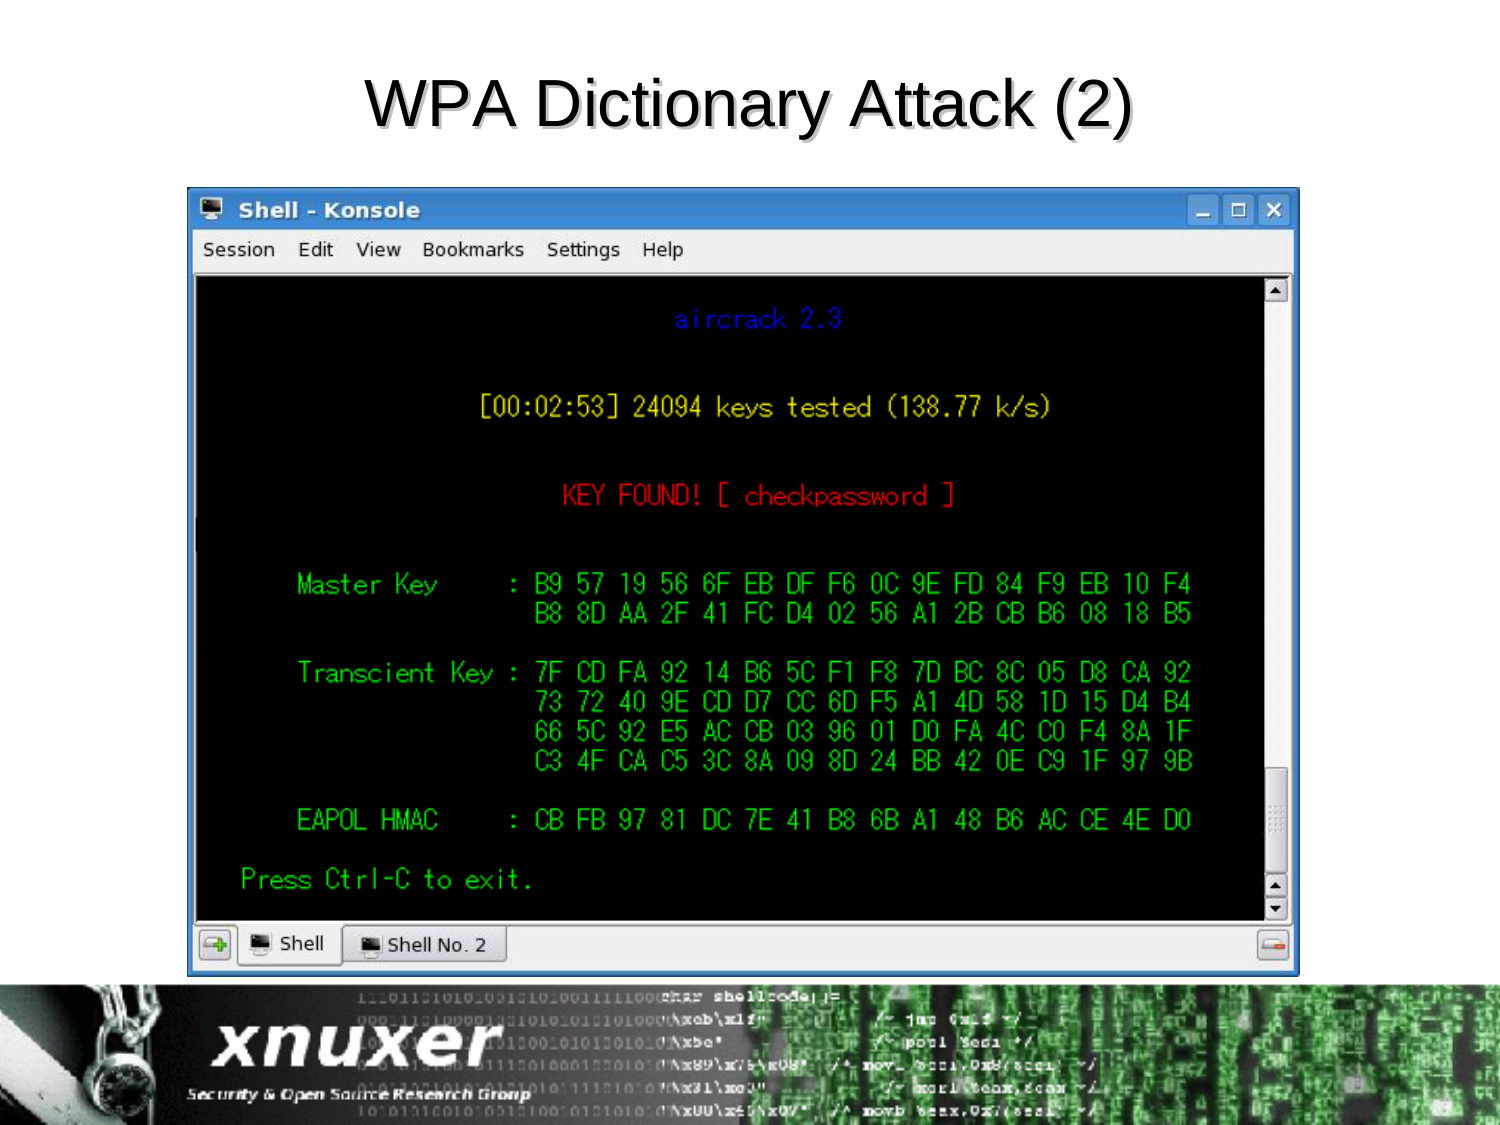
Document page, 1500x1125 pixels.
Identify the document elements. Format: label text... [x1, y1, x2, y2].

title WPA Dictionary Attack (2) [75, 45, 1426, 163]
chart [187, 187, 1300, 977]
picture [0, 0, 1500, 1125]
